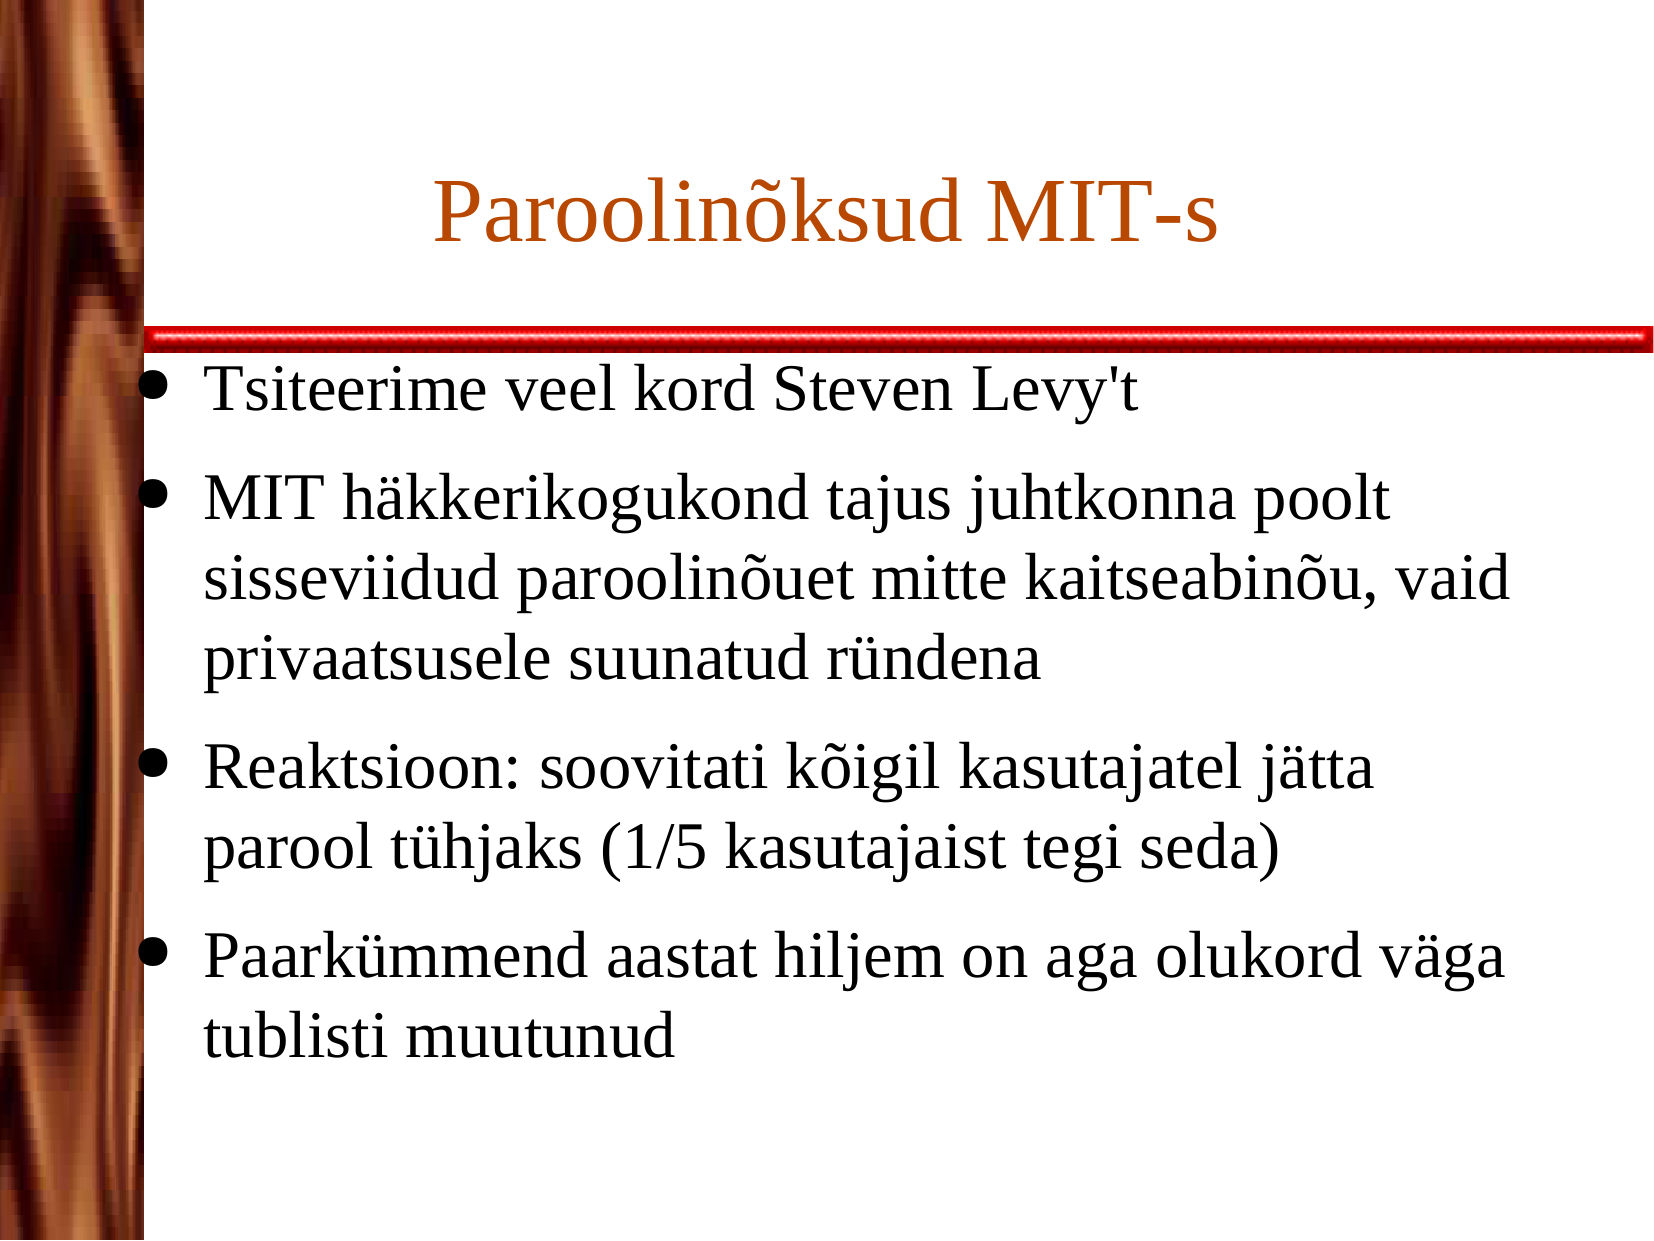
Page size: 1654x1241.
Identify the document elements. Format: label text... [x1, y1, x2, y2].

title Paroolinõksud MIT-s [121, 100, 1533, 312]
list Tsiteerime veel kord Steven Levy't MIT häkkerikogukond tajus juhtkonna poolt sisseviidud paroolinõuet mitte kaitseabinõu, vaid privaatsusele suunatud ründena Reaktsioon: soovitati kõigil kasutajatel jätta parool tühjaks (1/5 kasutajaist tegi seda) Paarkümmend aastat hiljem on aga olukord väga tublisti muutunud [121, 344, 1533, 1126]
picture [0, 0, 1654, 1240]
